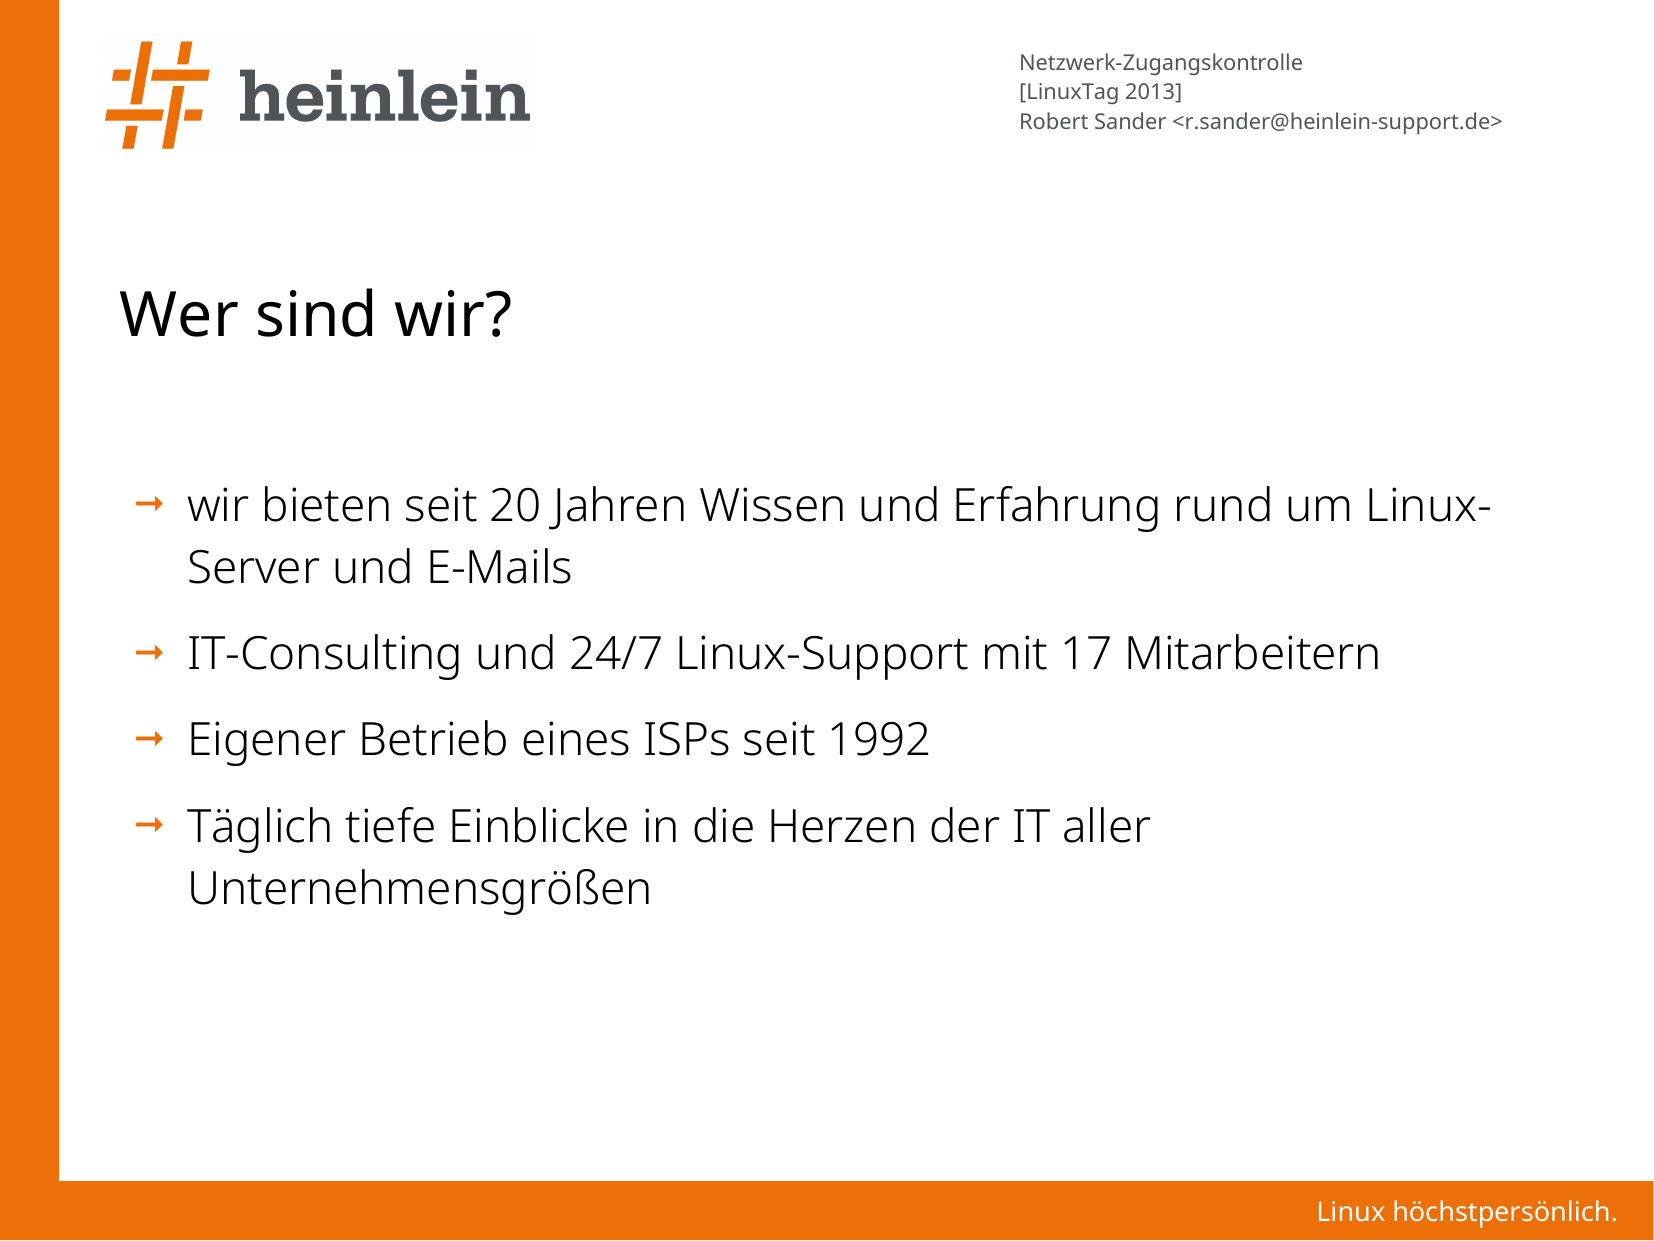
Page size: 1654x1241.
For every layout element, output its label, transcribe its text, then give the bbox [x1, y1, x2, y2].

title Wer sind wir? [119, 236, 1538, 355]
list wir bieten seit 20 Jahren Wissen und Erfahrung rund um Linux-Server und E-Mails IT-Consulting und 24/7 Linux-Support mit 17 Mitarbeitern Eigener Betrieb eines ISPs seit 1992 Täglich tiefe Einblicke in die Herzen der IT aller Unternehmensgrößen [116, 471, 1570, 1146]
picture [98, 27, 539, 158]
